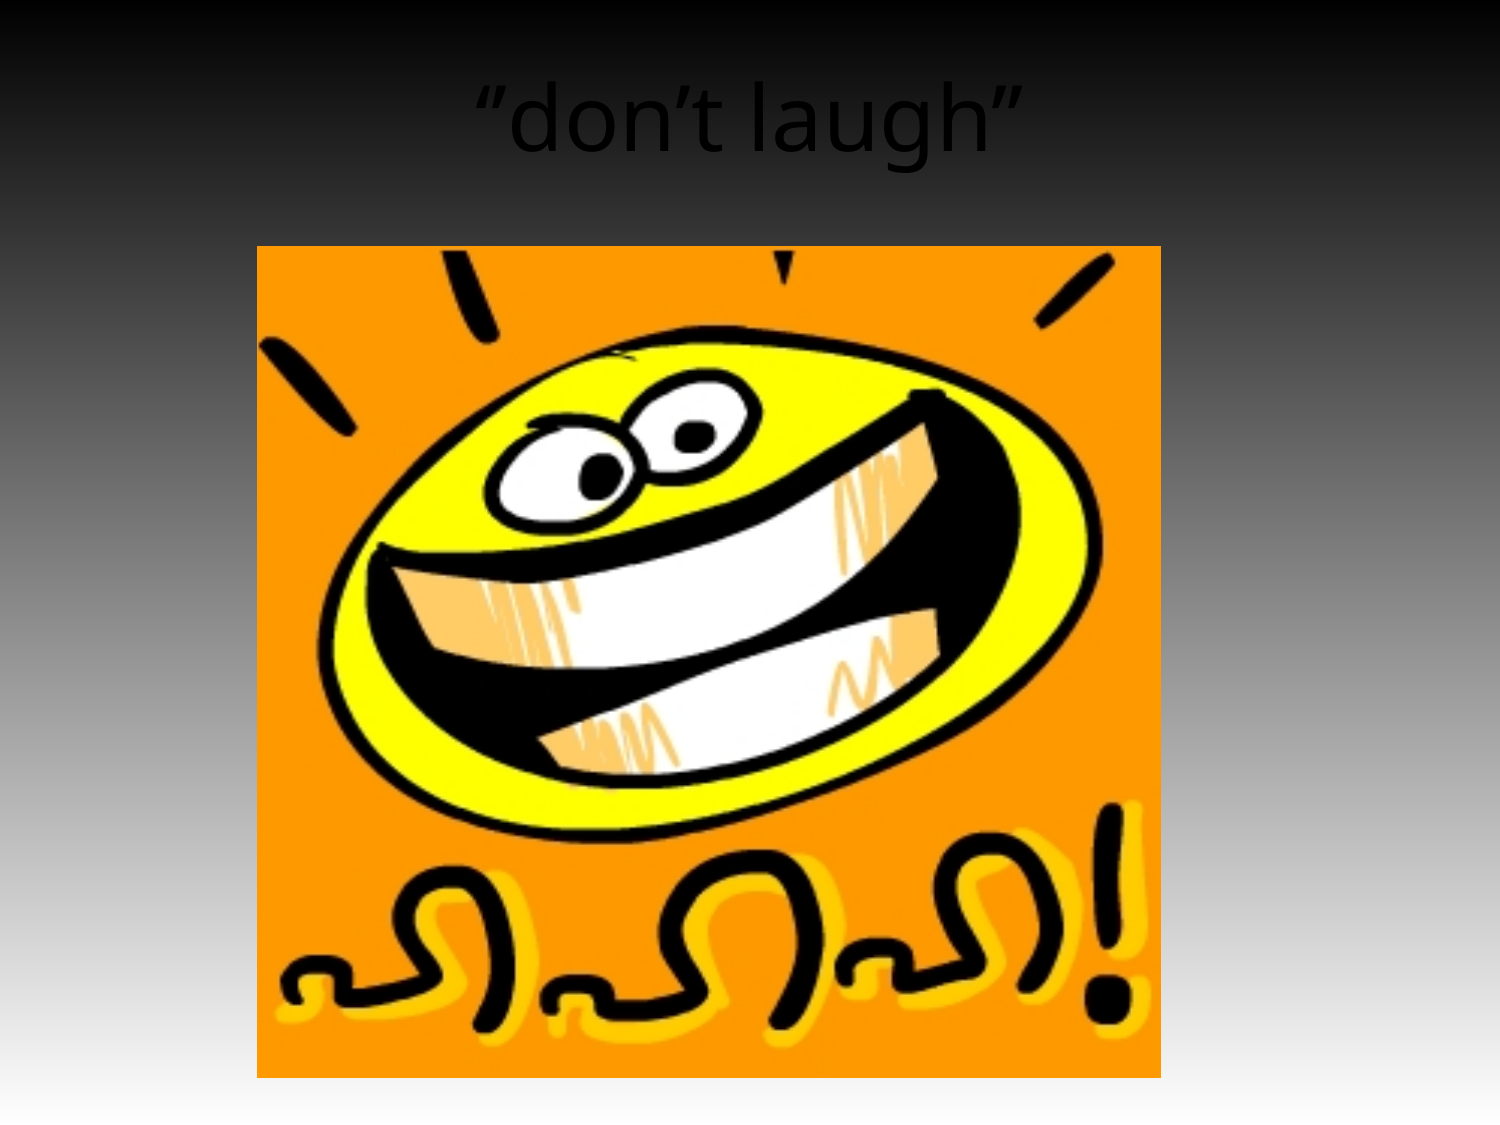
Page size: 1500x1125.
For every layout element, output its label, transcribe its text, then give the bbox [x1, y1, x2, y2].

picture [257, 246, 1161, 1079]
title ‘’don’t laugh’’ [75, 45, 1425, 233]
